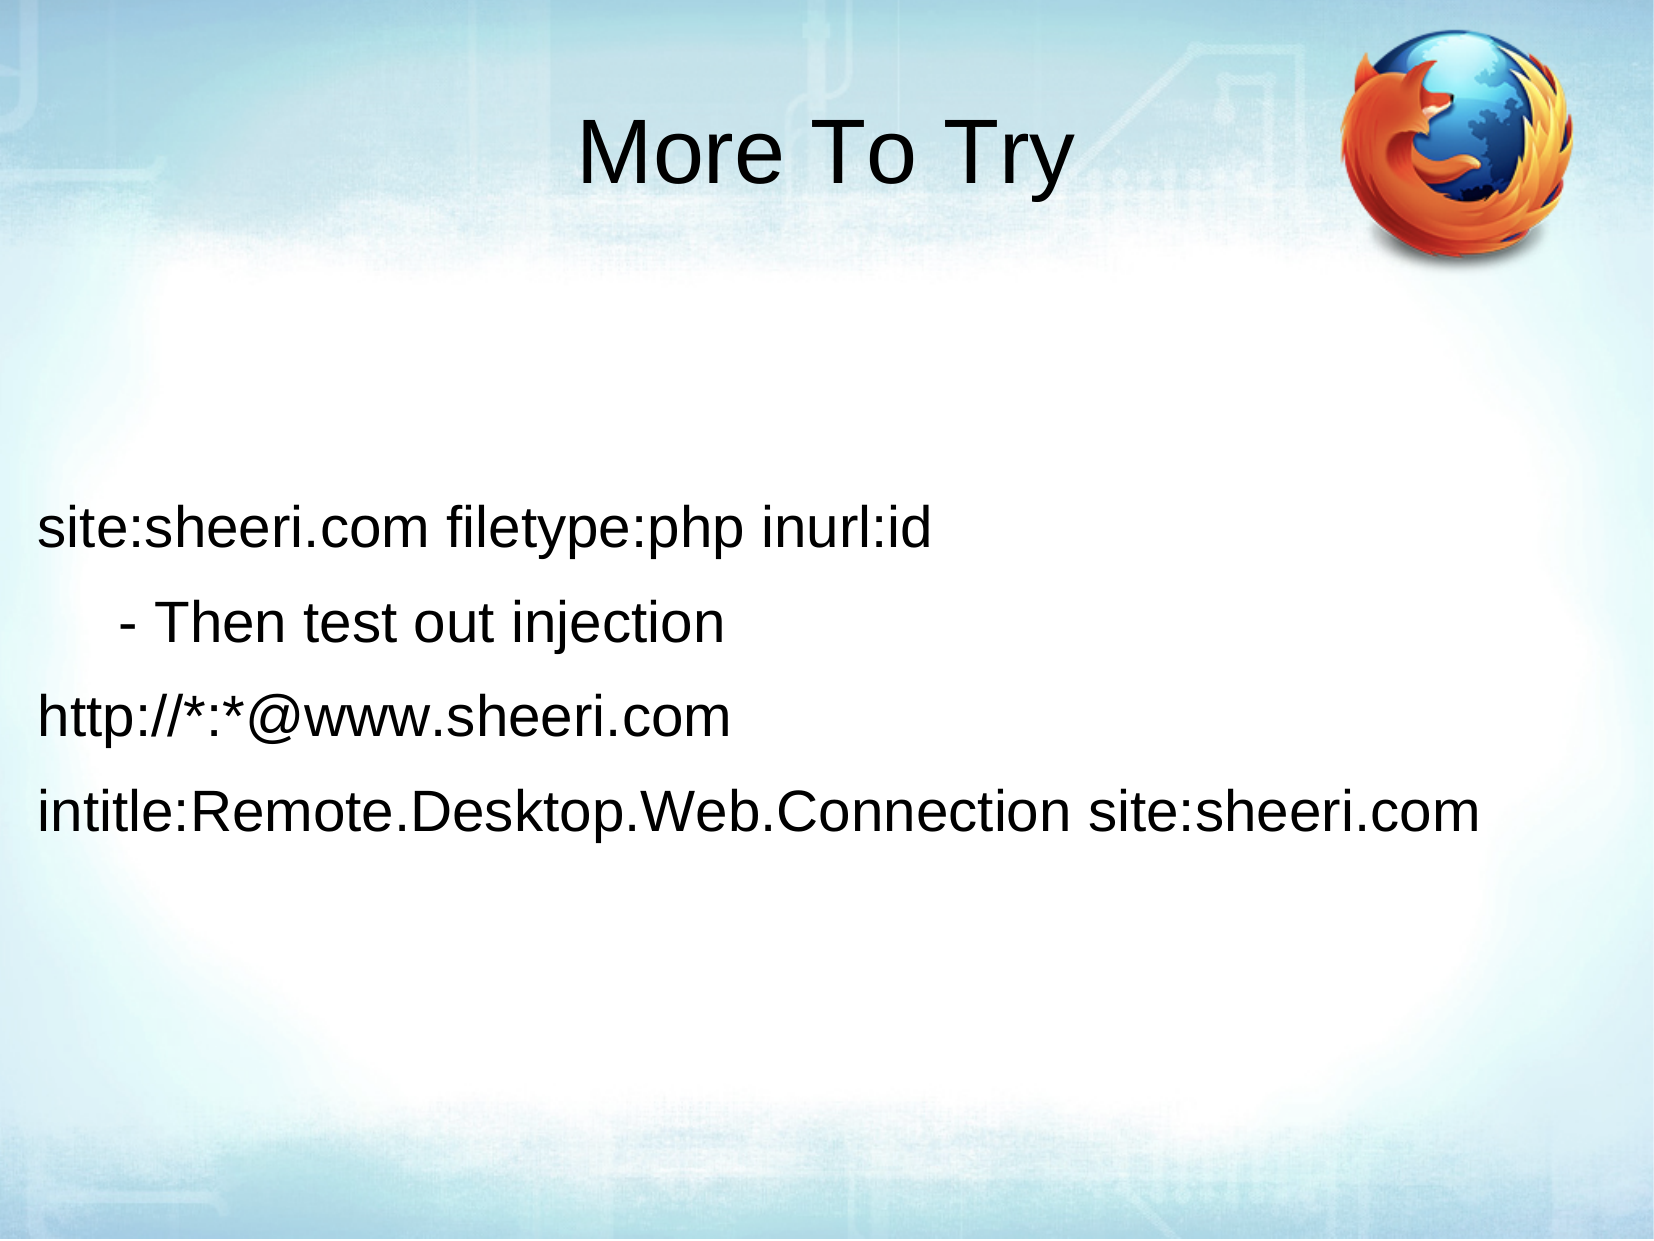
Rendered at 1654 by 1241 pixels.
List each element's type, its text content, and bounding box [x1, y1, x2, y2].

list site:sheeri.com filetype:php inurl:id - Then test out injection http://*:*@www.sheeri.com intitle:Remote.Desktop.Web.Connection site:sheeri.com [37, 297, 1651, 1141]
title More To Try [82, 49, 1571, 257]
picture [0, 0, 1654, 1239]
